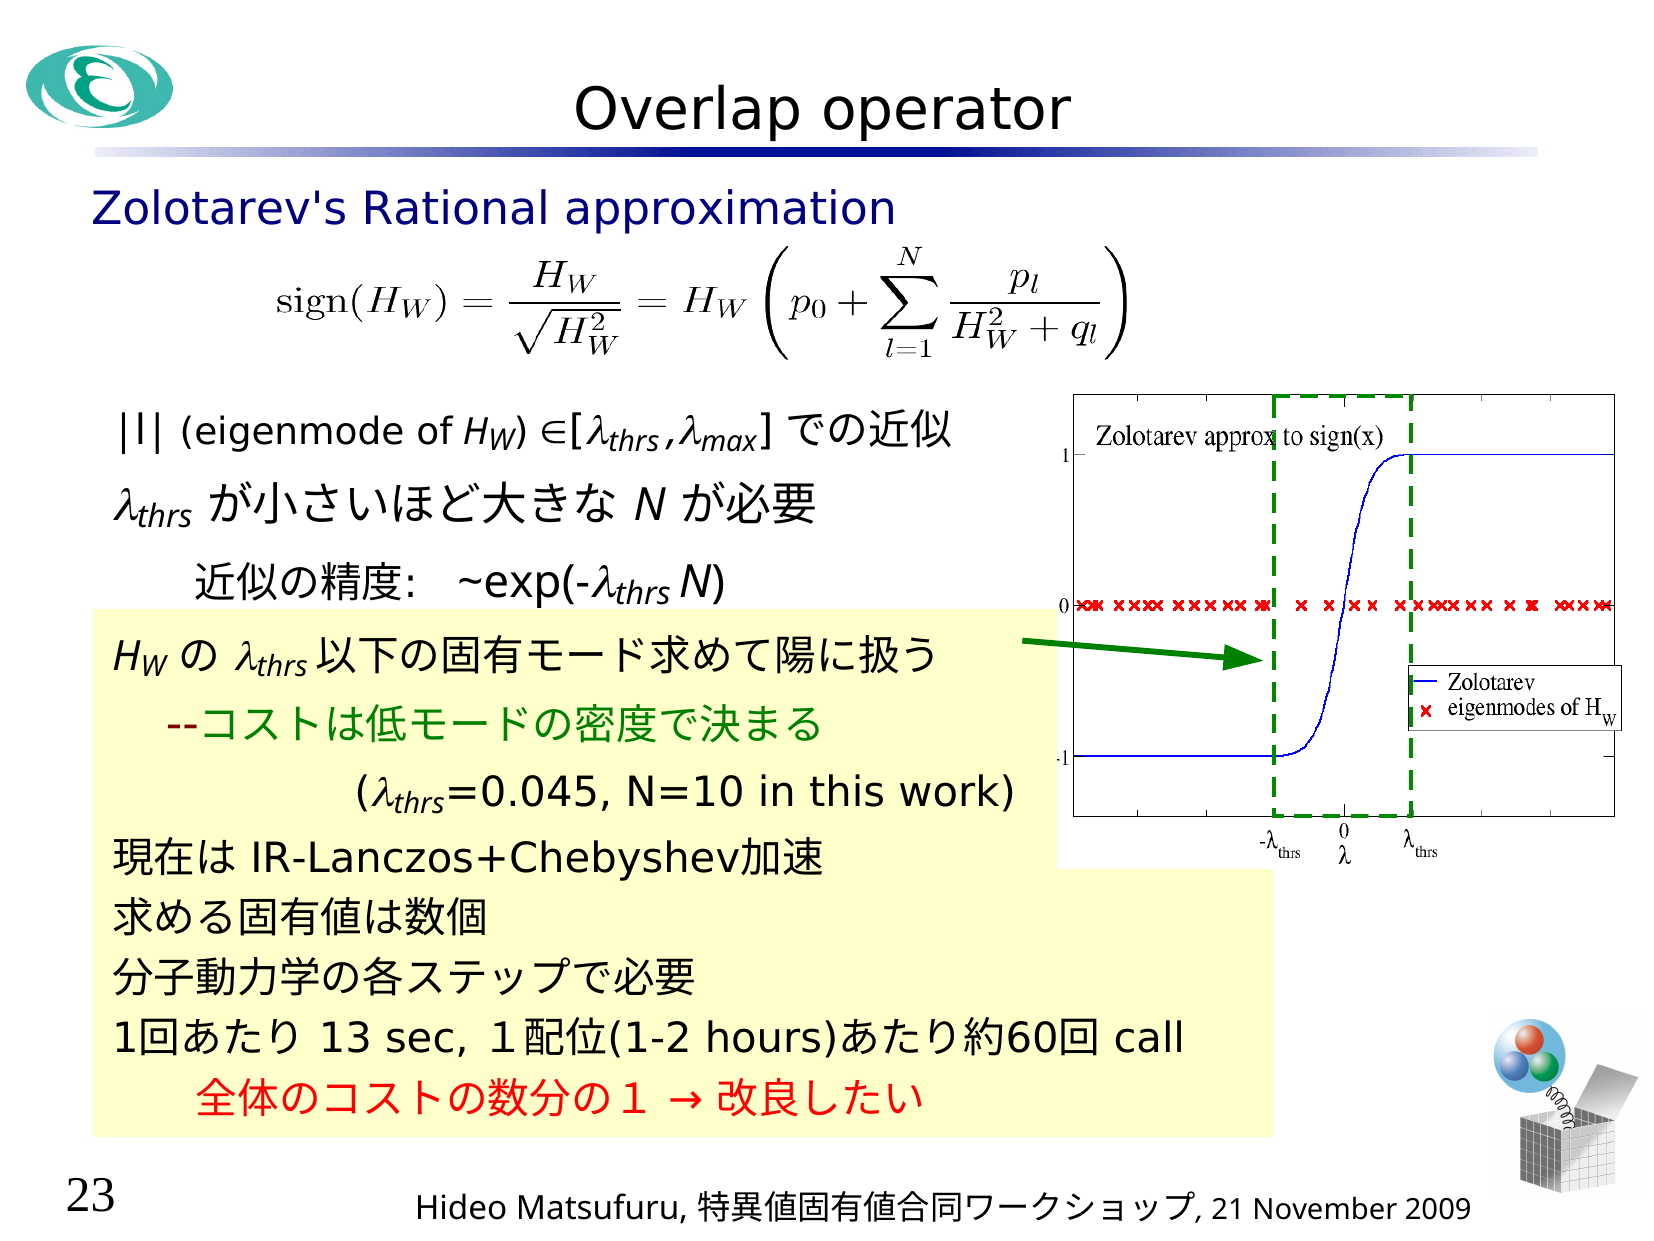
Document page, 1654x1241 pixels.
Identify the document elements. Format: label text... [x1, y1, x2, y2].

picture [1447, 147, 1538, 157]
list |l| (eigenmode of HW) [lthrs ,lmax] での近似 lthrs が小さいほど大きな N が必要 近似の精度: ~exp(-lthrs N) HW の lthrs 以下の固有モード求めて陽に扱う --コストは低モードの密度で決まる (lthrs=0.045, N=10 in this work) 現在は IR-Lanczos+Chebyshev加速 求める固有値は数個 分子動力学の各ステップで必要 1回あたり 13 sec, １配位(1-2 hours)あたり約60回 call 全体のコストの数分の１ → 改良したい [17, 395, 1387, 1115]
picture [95, 147, 198, 157]
picture [277, 246, 1127, 360]
picture [1488, 1012, 1644, 1200]
picture [20, 37, 179, 136]
text_box [93, 1115, 1273, 1137]
text_box Zolotarev's Rational approximation [91, 182, 883, 236]
title Overlap operator [198, 56, 1447, 163]
picture [1057, 385, 1626, 869]
